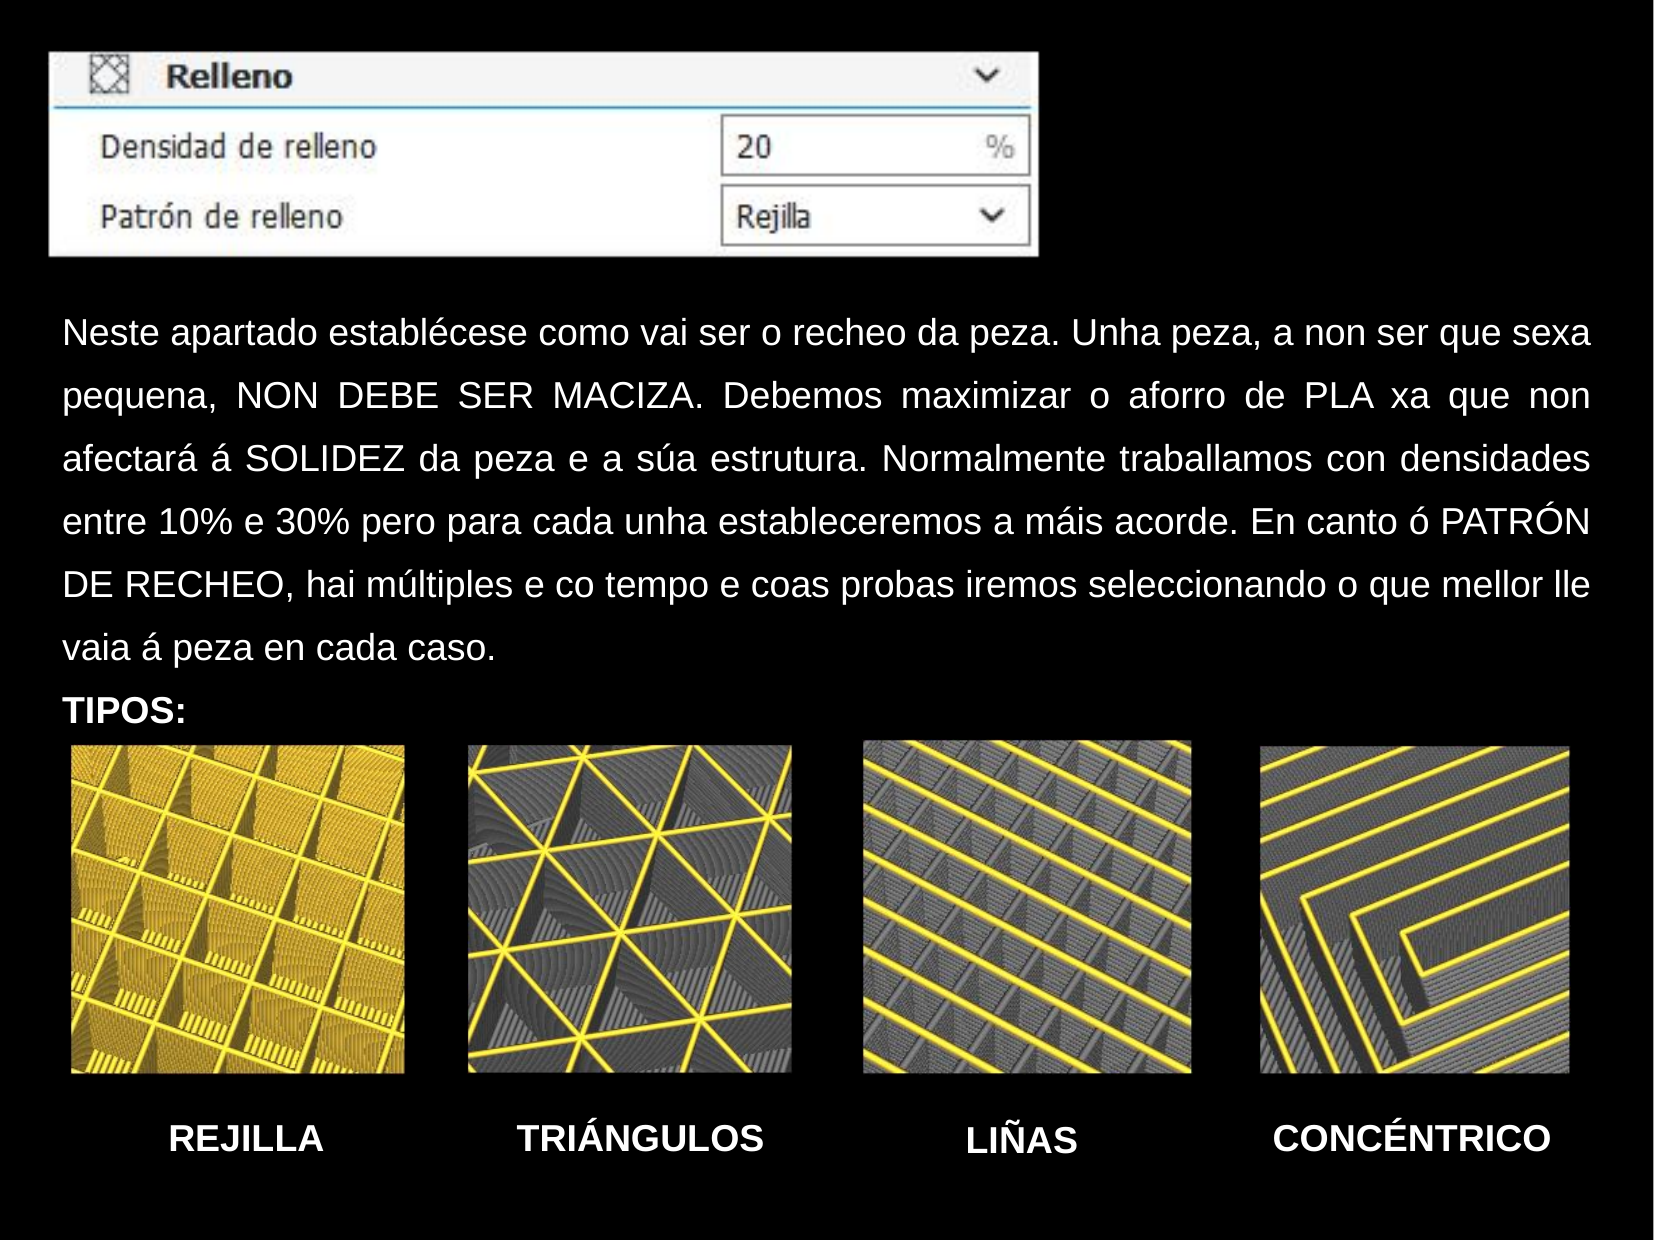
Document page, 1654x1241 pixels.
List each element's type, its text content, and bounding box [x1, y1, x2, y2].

text_box LIÑAS [950, 1112, 1093, 1170]
text_box TRIÁNGULOS [501, 1110, 780, 1168]
text_box Neste apartado establécese como vai ser o recheo da peza. Unha peza, a non ser que sexa pequena, NON DEBE SER MACIZA. Debemos maximizar o aforro de PLA xa que non afectará á SOLIDEZ da peza e a súa estrutura. Normalmente traballamos con densidades entre 10% e 30% pero para cada unha estableceremos a máis acorde. En canto ó PATRÓN DE RECHEO, hai múltiples e co tempo e coas probas iremos seleccionando o que mellor lle vaia á peza en cada caso. TIPOS: [47, 283, 1607, 718]
picture [47, 50, 1042, 260]
picture [1259, 745, 1571, 1075]
picture [70, 744, 406, 1075]
text_box REJILLA [153, 1110, 340, 1168]
text_box CONCÉNTRICO [1257, 1110, 1567, 1168]
picture [467, 744, 793, 1074]
picture [862, 739, 1193, 1075]
